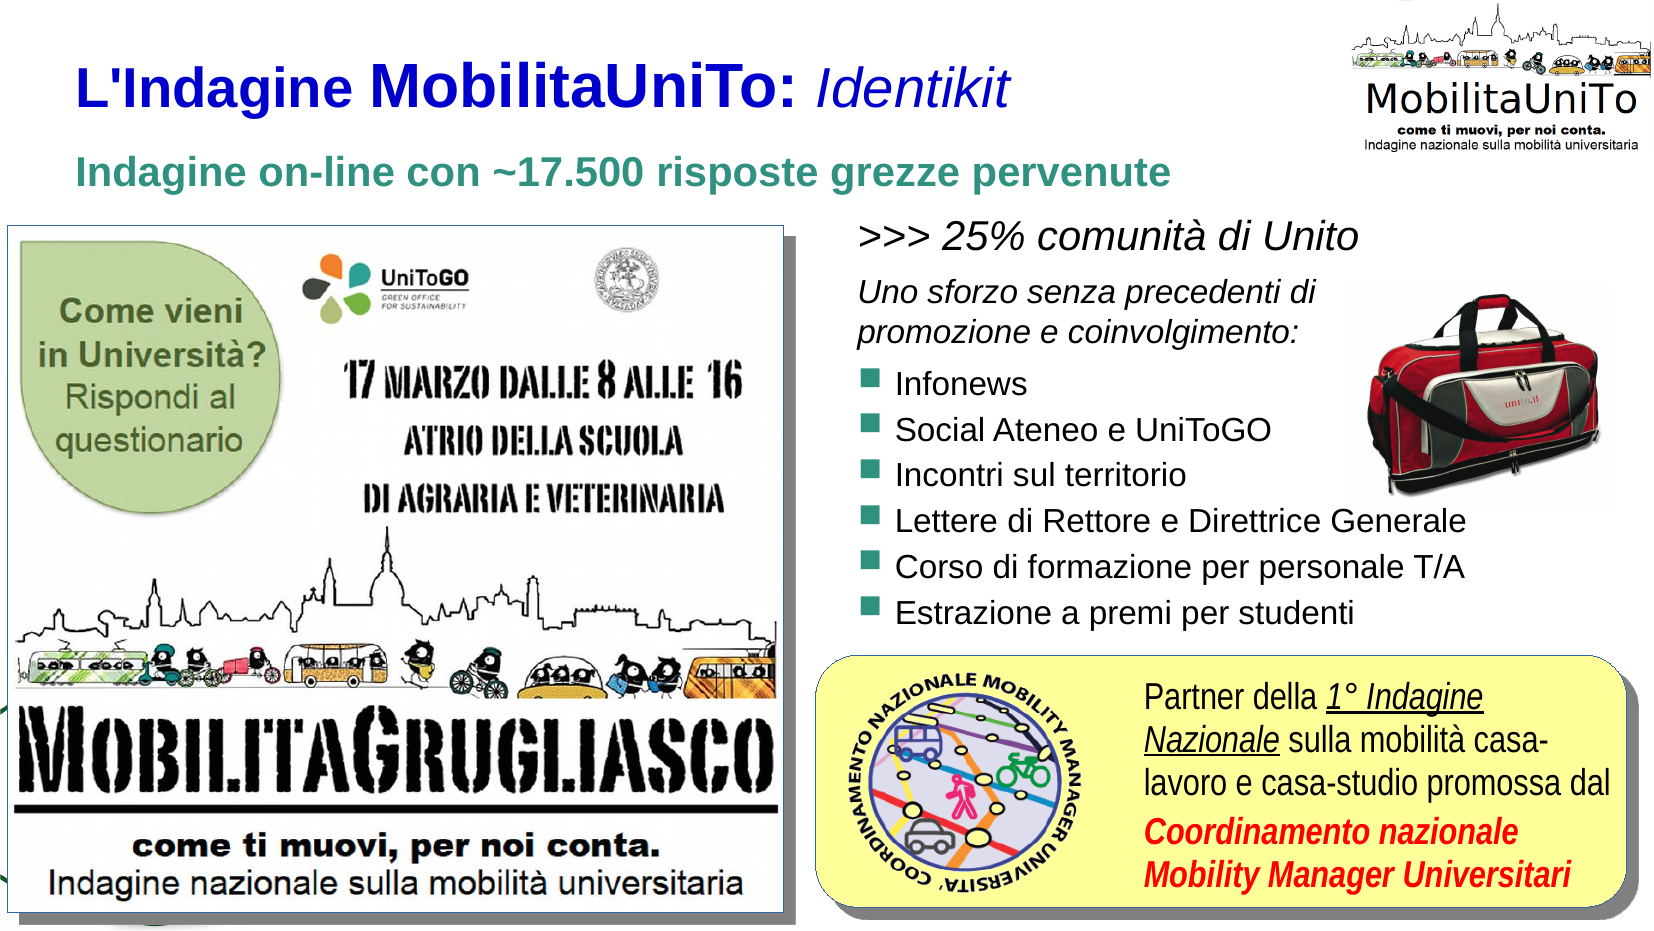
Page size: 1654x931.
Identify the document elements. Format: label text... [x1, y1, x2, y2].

text_box Indagine on-line con ~17.500 risposte grezze pervenute [60, 141, 1207, 212]
title L'Indagine MobilitaUniTo: Identikit [60, 37, 1177, 128]
list >>> 25% comunità di Unito Uno sforzo senza precedenti di promozione e coinvolgimento: Infonews Social Ateneo e UniToGO Incontri sul territorio Lettere di Rettore e Direttrice Generale Corso di formazione per personale T/A Estrazione a premi per studenti [845, 202, 1490, 656]
text_box [815, 655, 1613, 908]
picture [0, 225, 784, 931]
picture [1349, 0, 1654, 152]
picture [832, 662, 1100, 896]
picture [1490, 283, 1613, 511]
text_box Partner della 1° Indagine Nazionale sulla mobilità casa-lavoro e casa-studio promossa dal Coordinamento nazionale Mobility Manager Universitari [1129, 666, 1630, 903]
